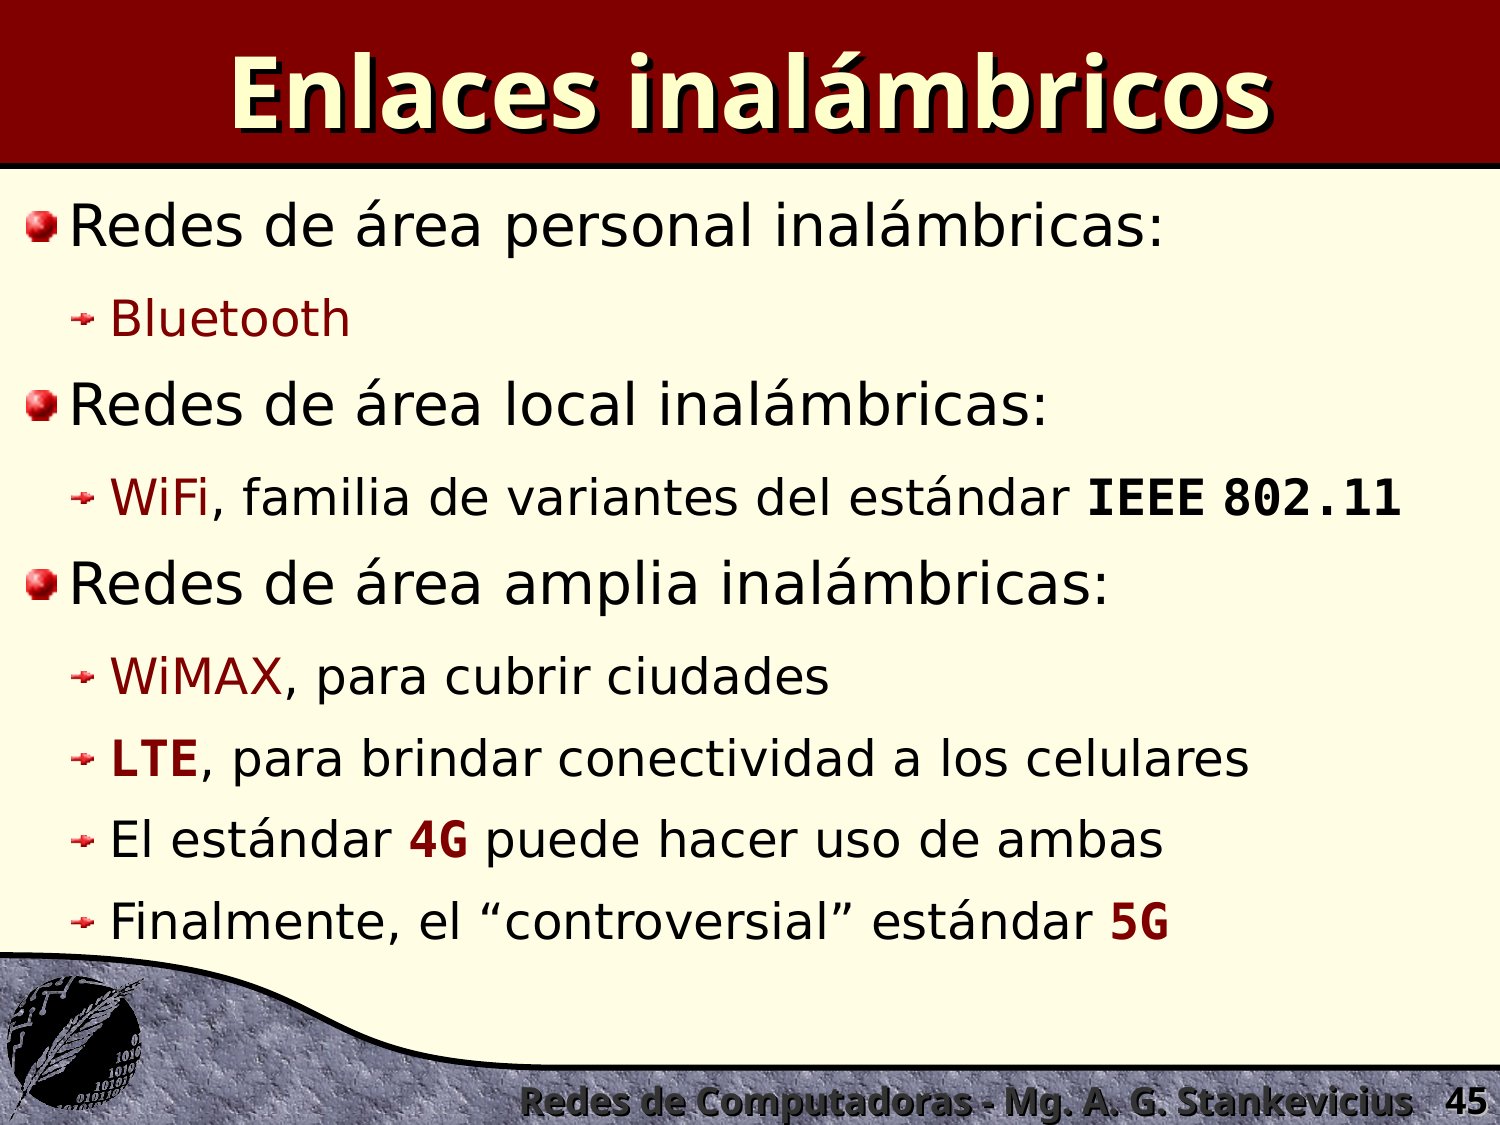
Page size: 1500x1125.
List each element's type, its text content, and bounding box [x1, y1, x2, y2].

picture [790, 1100, 795, 1110]
picture [1047, 1100, 1054, 1110]
list Redes de área personal inalámbricas: Bluetooth Redes de área local inalámbricas: WiFi, familia de variantes del estándar IEEE 802.11 Redes de área amplia inalámbricas: WiMAX, para cubrir ciudades LTE, para brindar conectividad a los celulares El estándar 4G puede hacer uso de ambas Finalmente, el “controversial” estándar 5G [11, 192, 1486, 952]
picture [0, 959, 1500, 1125]
title Enlaces inalámbricos [15, 5, 1485, 160]
